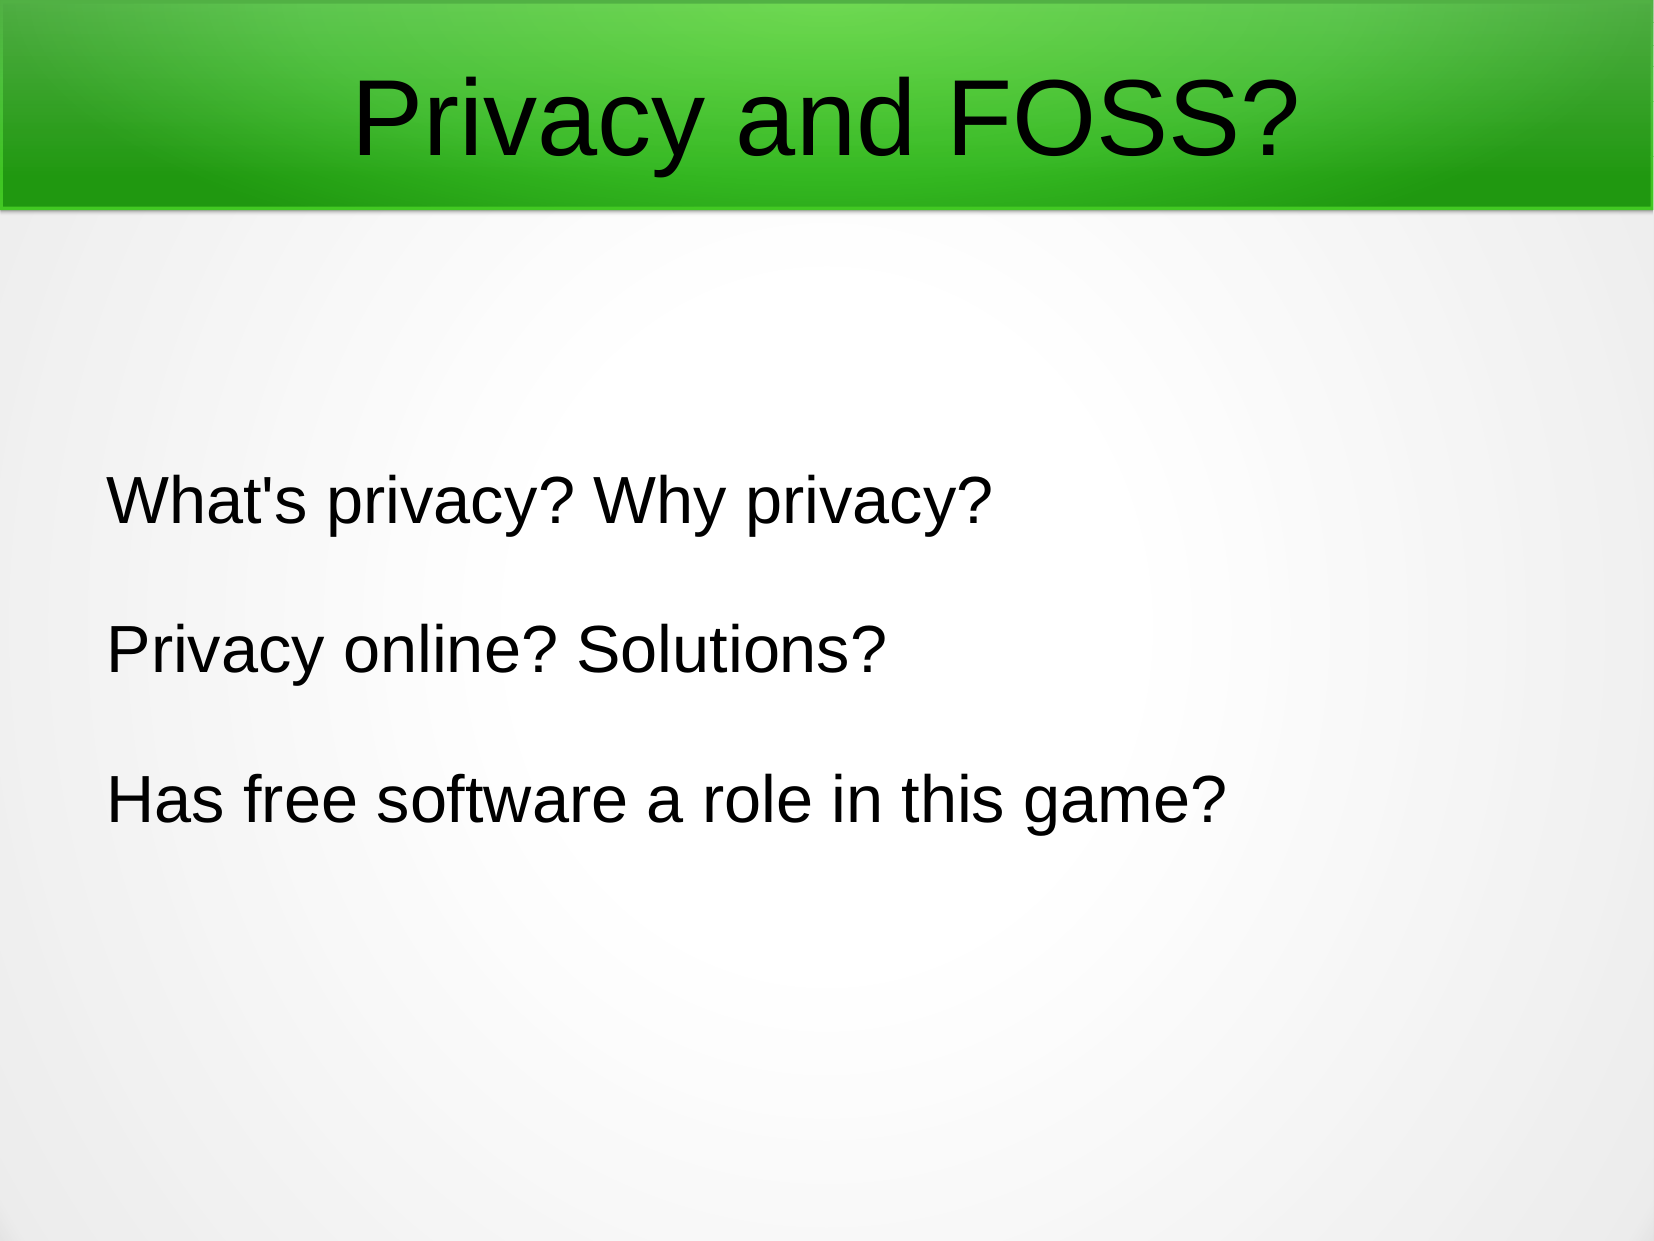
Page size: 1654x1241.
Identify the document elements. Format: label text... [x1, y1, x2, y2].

subtitle What's privacy? Why privacy? Privacy online? Solutions? Has free software a role in this game? [82, 290, 1571, 1010]
title Privacy and FOSS? [82, 47, 1571, 189]
